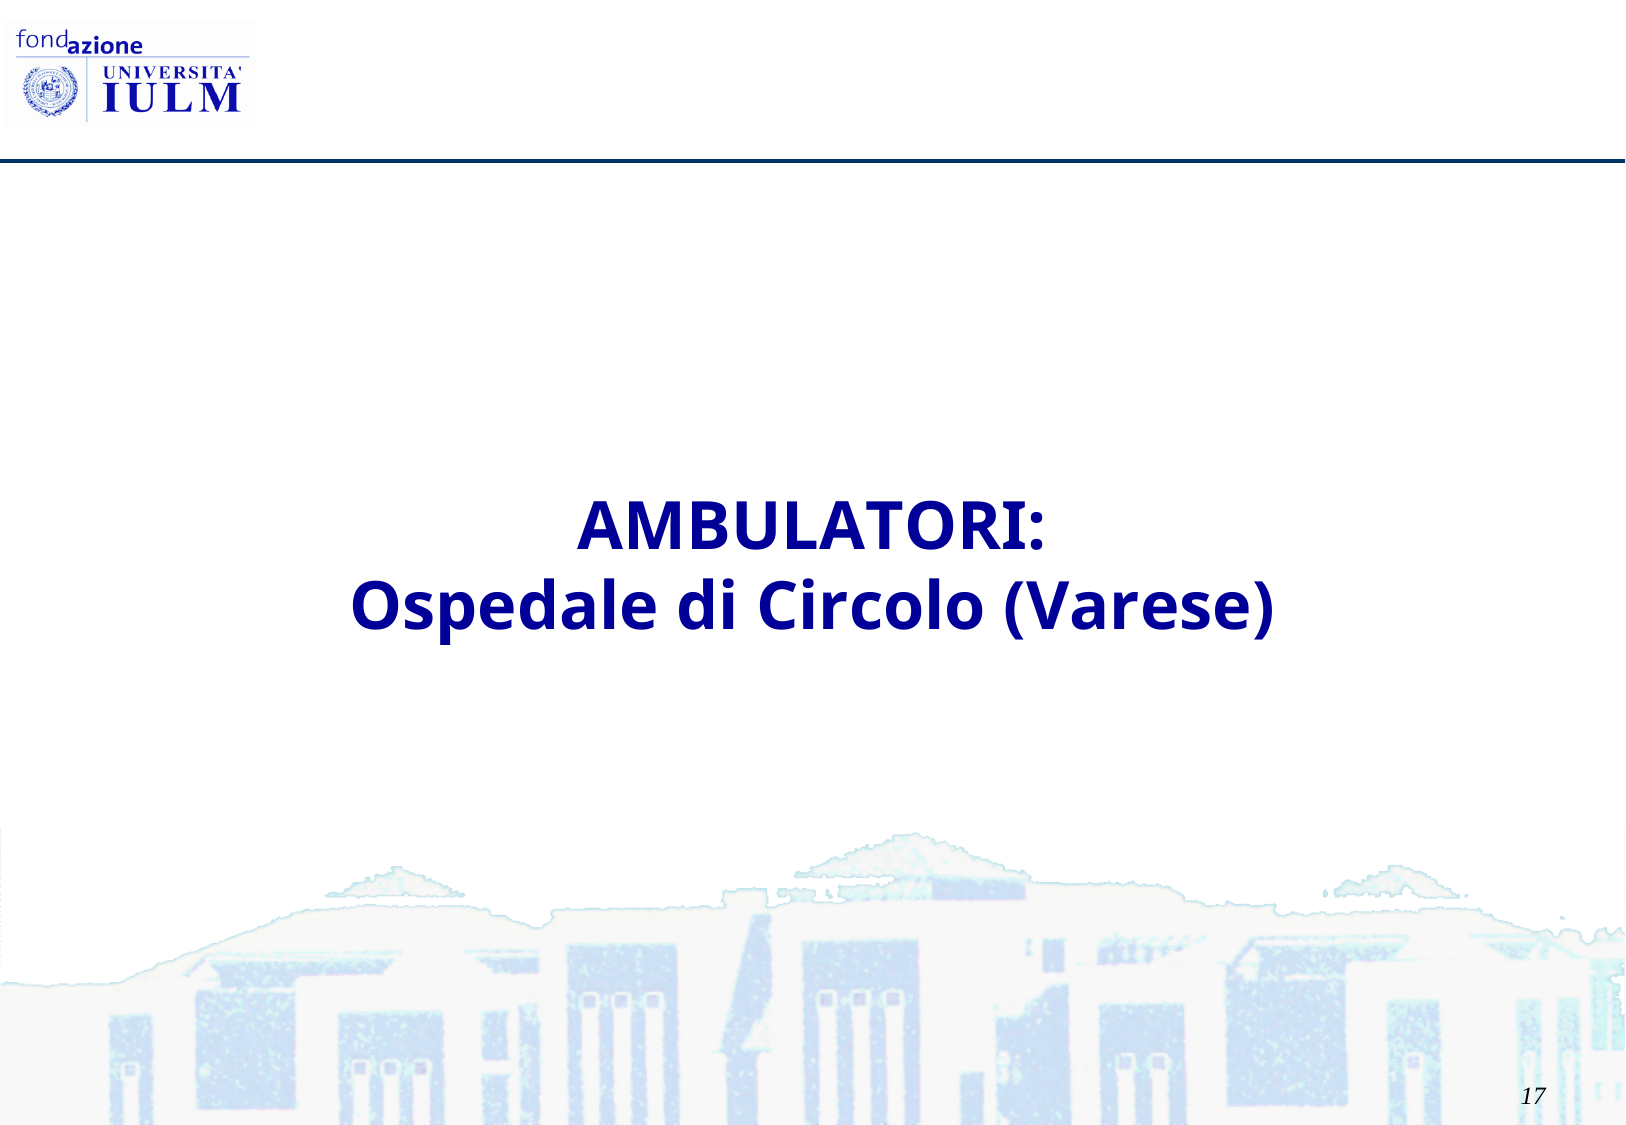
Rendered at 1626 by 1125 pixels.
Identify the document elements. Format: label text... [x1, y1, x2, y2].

text_box AMBULATORI: Ospedale di Circolo (Varese) [121, 469, 1504, 657]
picture [5, 19, 256, 127]
